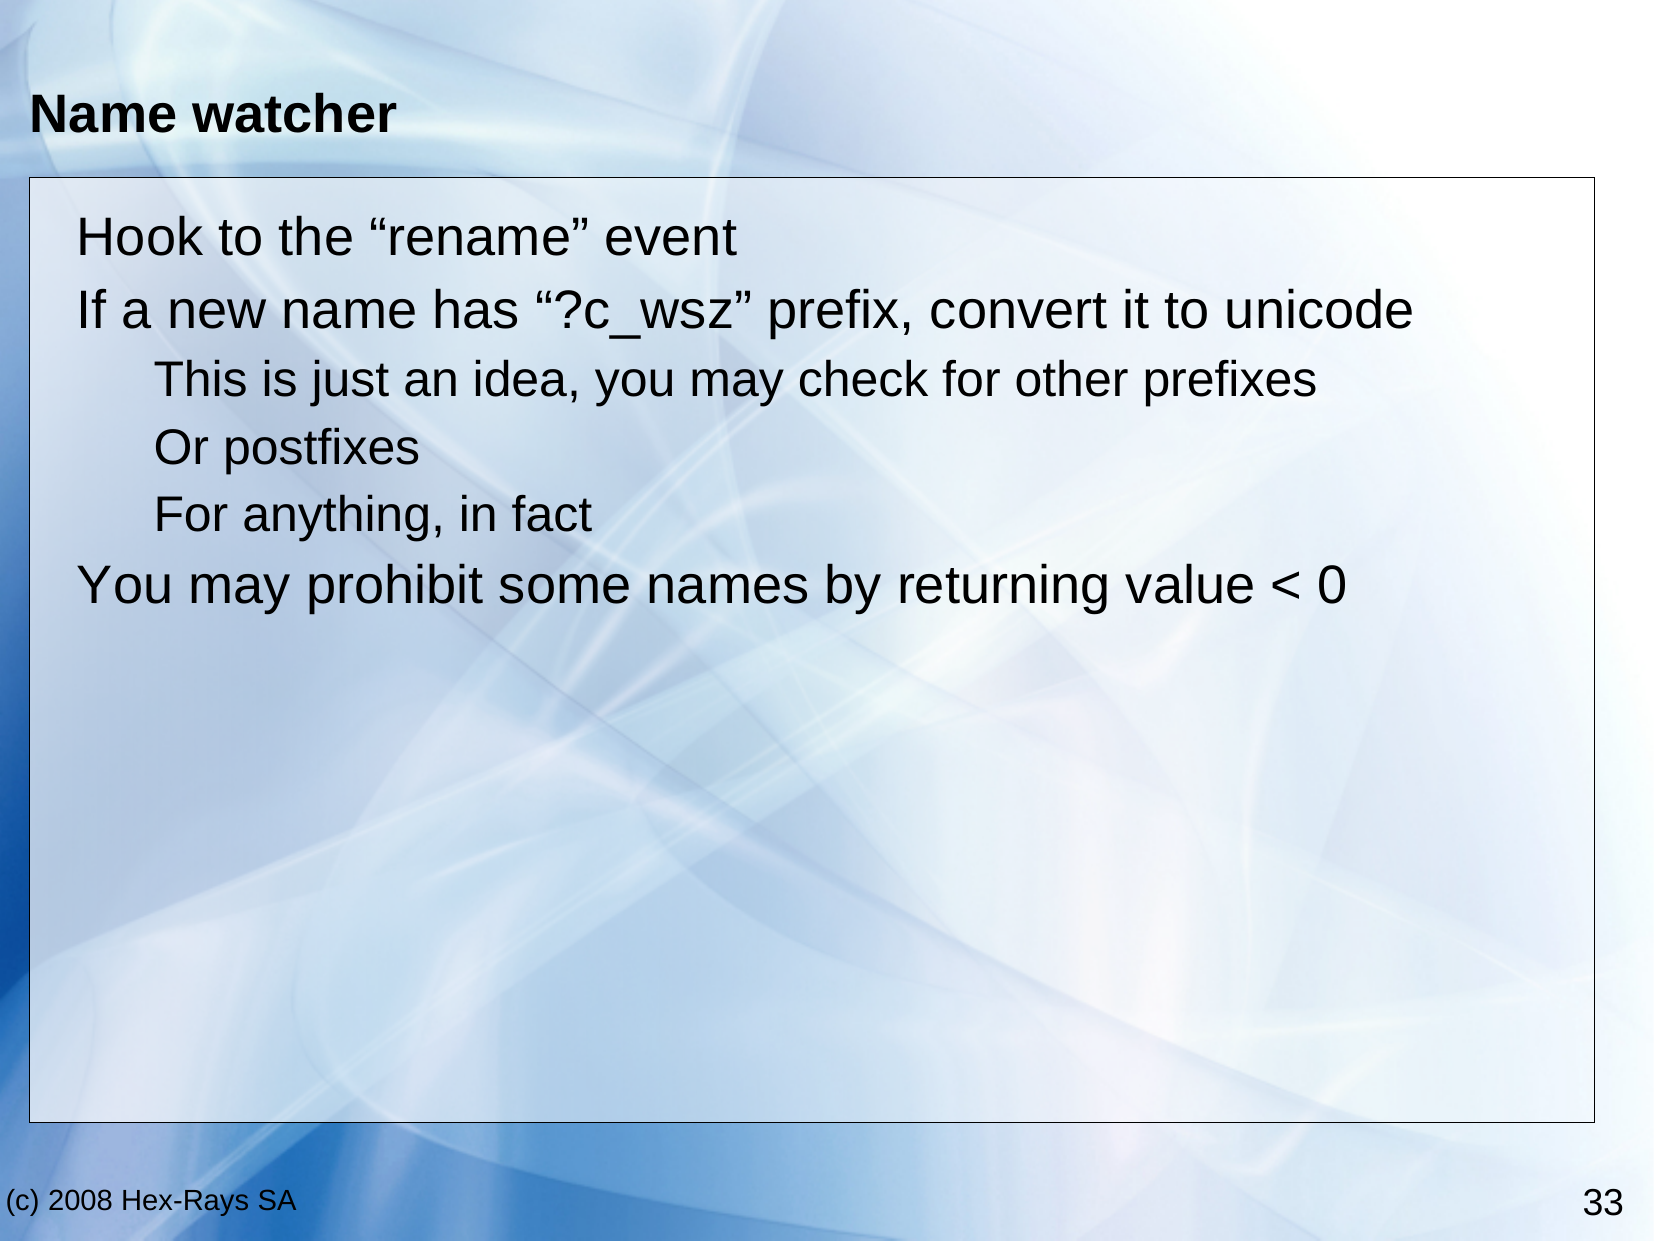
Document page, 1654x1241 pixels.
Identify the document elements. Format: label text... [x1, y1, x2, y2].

title Name watcher [29, 49, 1506, 178]
picture [0, 0, 1654, 1241]
list Hook to the “rename” event If a new name has “?c_wsz” prefix, convert it to unicode This is just an idea, you may check for other prefixes Or postfixes For anything, in fact You may prohibit some names by returning value < 0 [59, 206, 1536, 1123]
